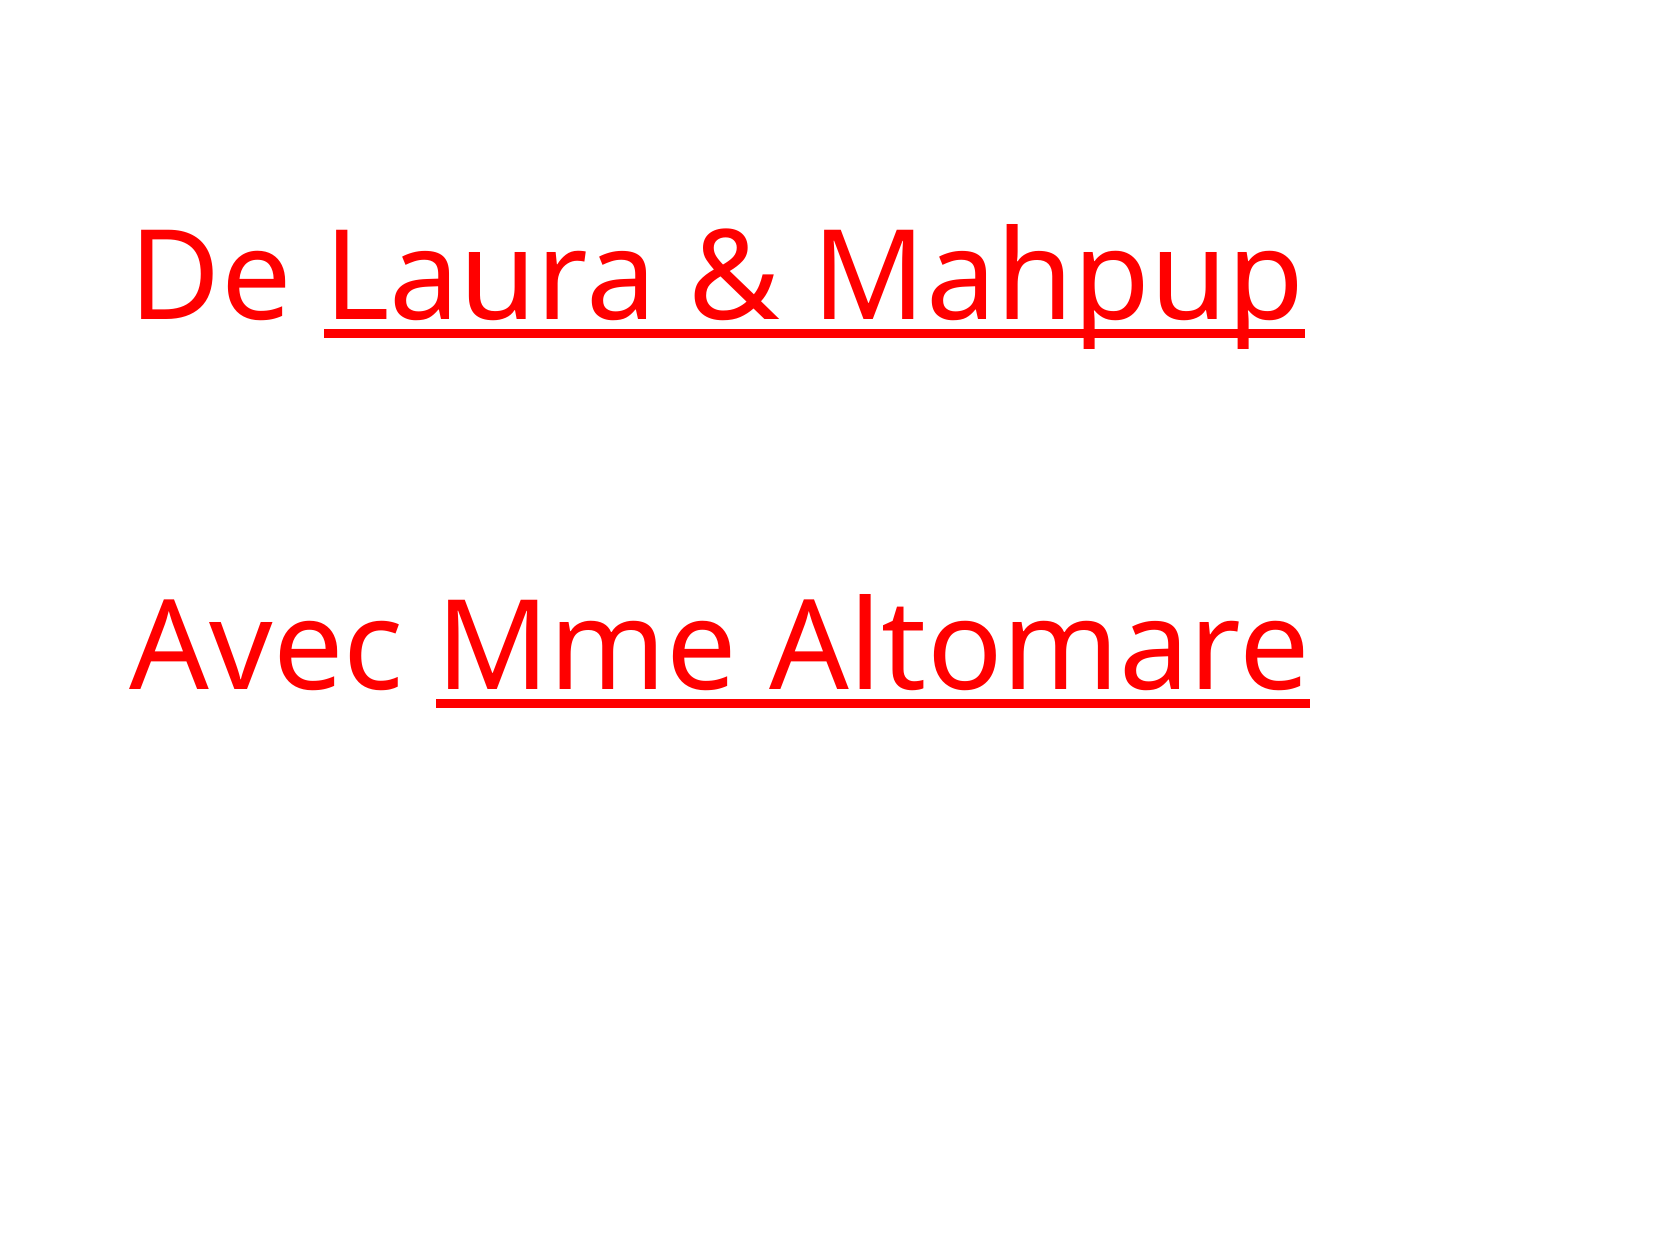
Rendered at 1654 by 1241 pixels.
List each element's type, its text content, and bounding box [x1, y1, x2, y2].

list De Laura & Mahpup Avec Mme Altomare [59, 185, 1548, 1004]
